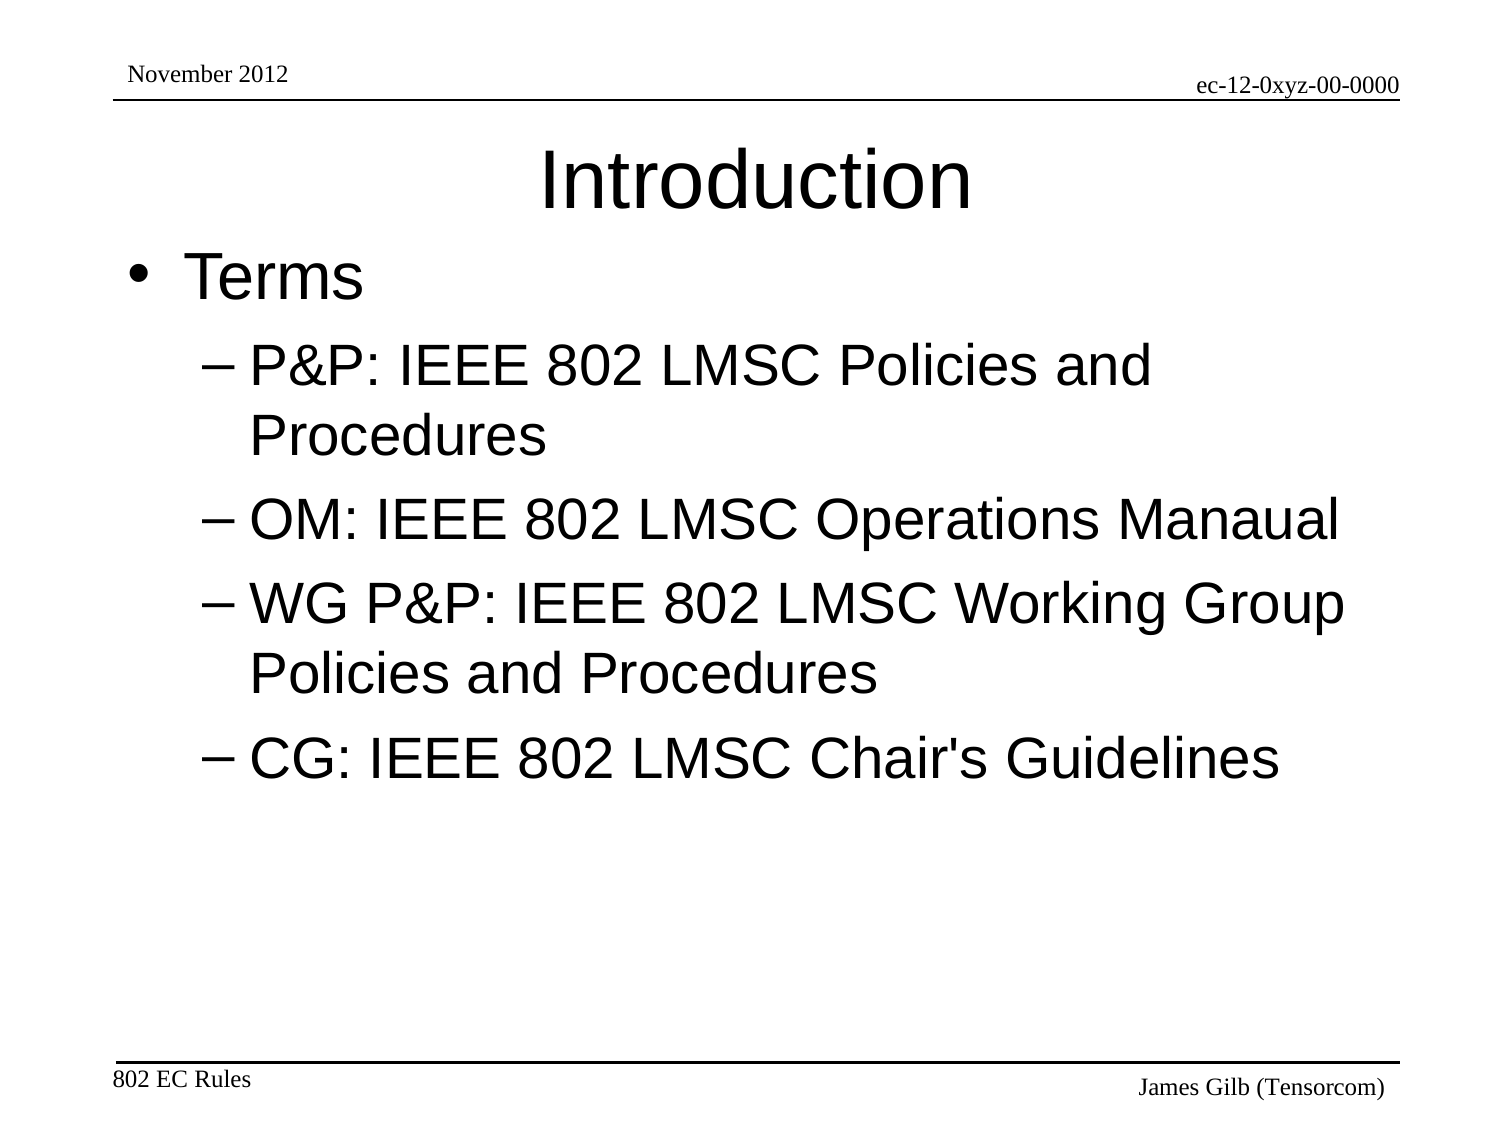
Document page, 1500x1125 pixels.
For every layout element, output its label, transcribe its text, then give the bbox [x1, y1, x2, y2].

title Introduction [112, 112, 1401, 224]
list Terms P&P: IEEE 802 LMSC Policies and Procedures OM: IEEE 802 LMSC Operations Manaual WG P&P: IEEE 802 LMSC Working Group Policies and Procedures CG: IEEE 802 LMSC Chair's Guidelines [112, 224, 1426, 1051]
